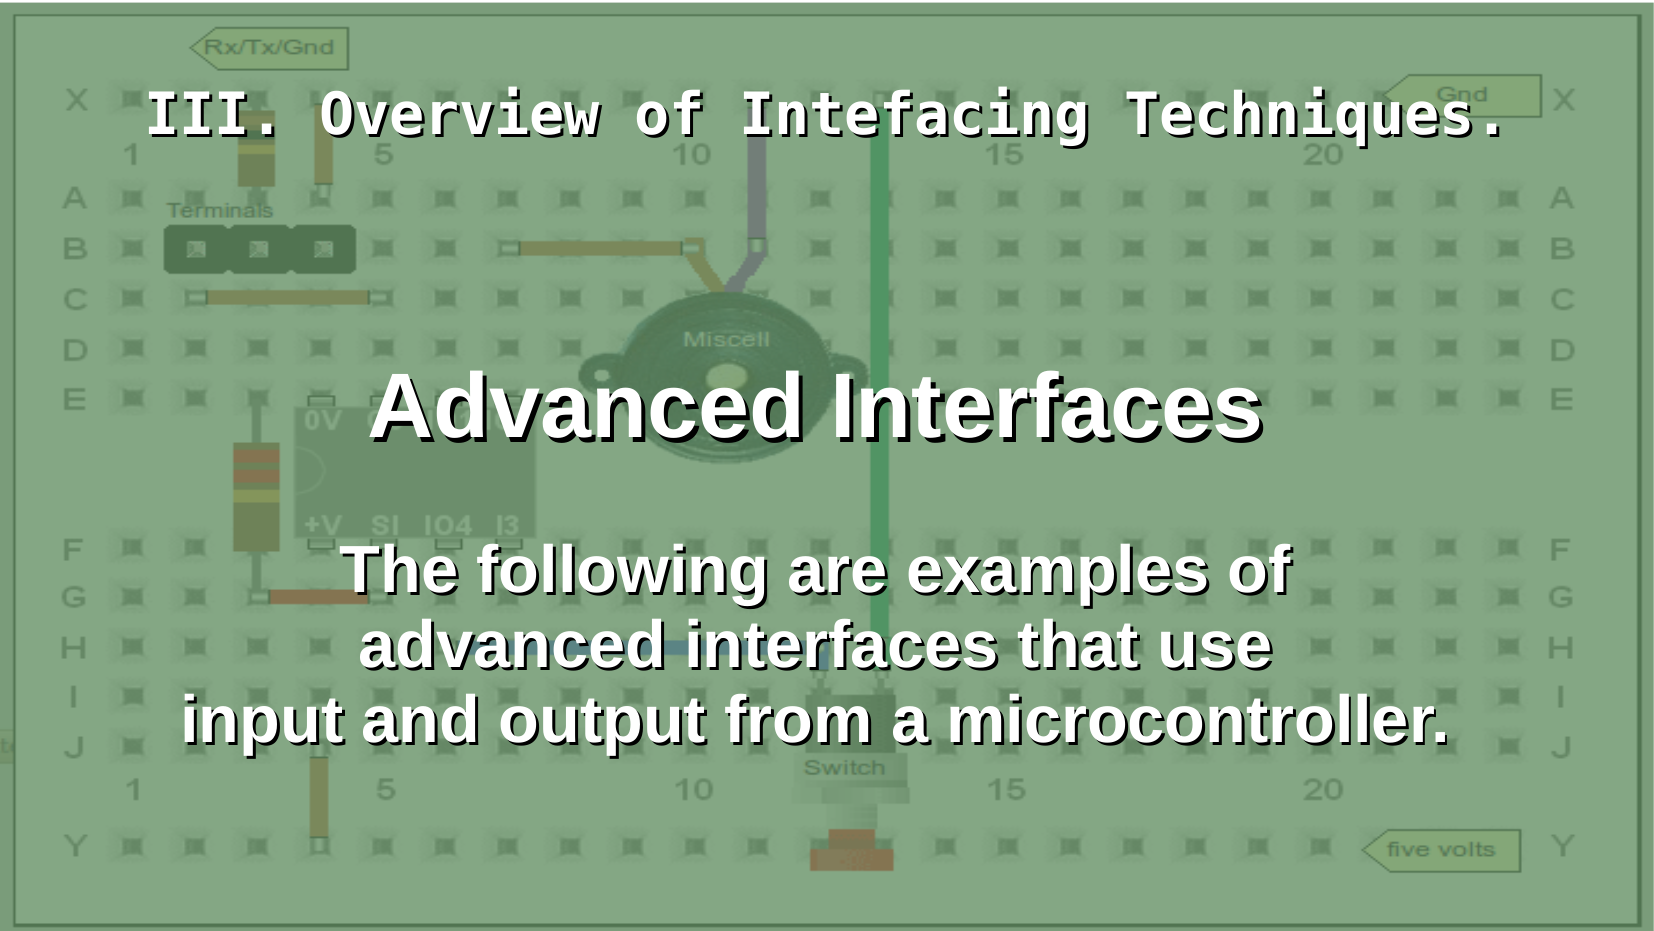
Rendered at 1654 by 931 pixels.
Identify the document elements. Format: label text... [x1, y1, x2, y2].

subtitle Advanced Interfaces The following are examples of advanced interfaces that use input and output from a microcontroller. [71, 286, 1561, 826]
title III. Overview of Intefacing Techniques. [82, 28, 1571, 202]
picture [0, 2, 1654, 931]
